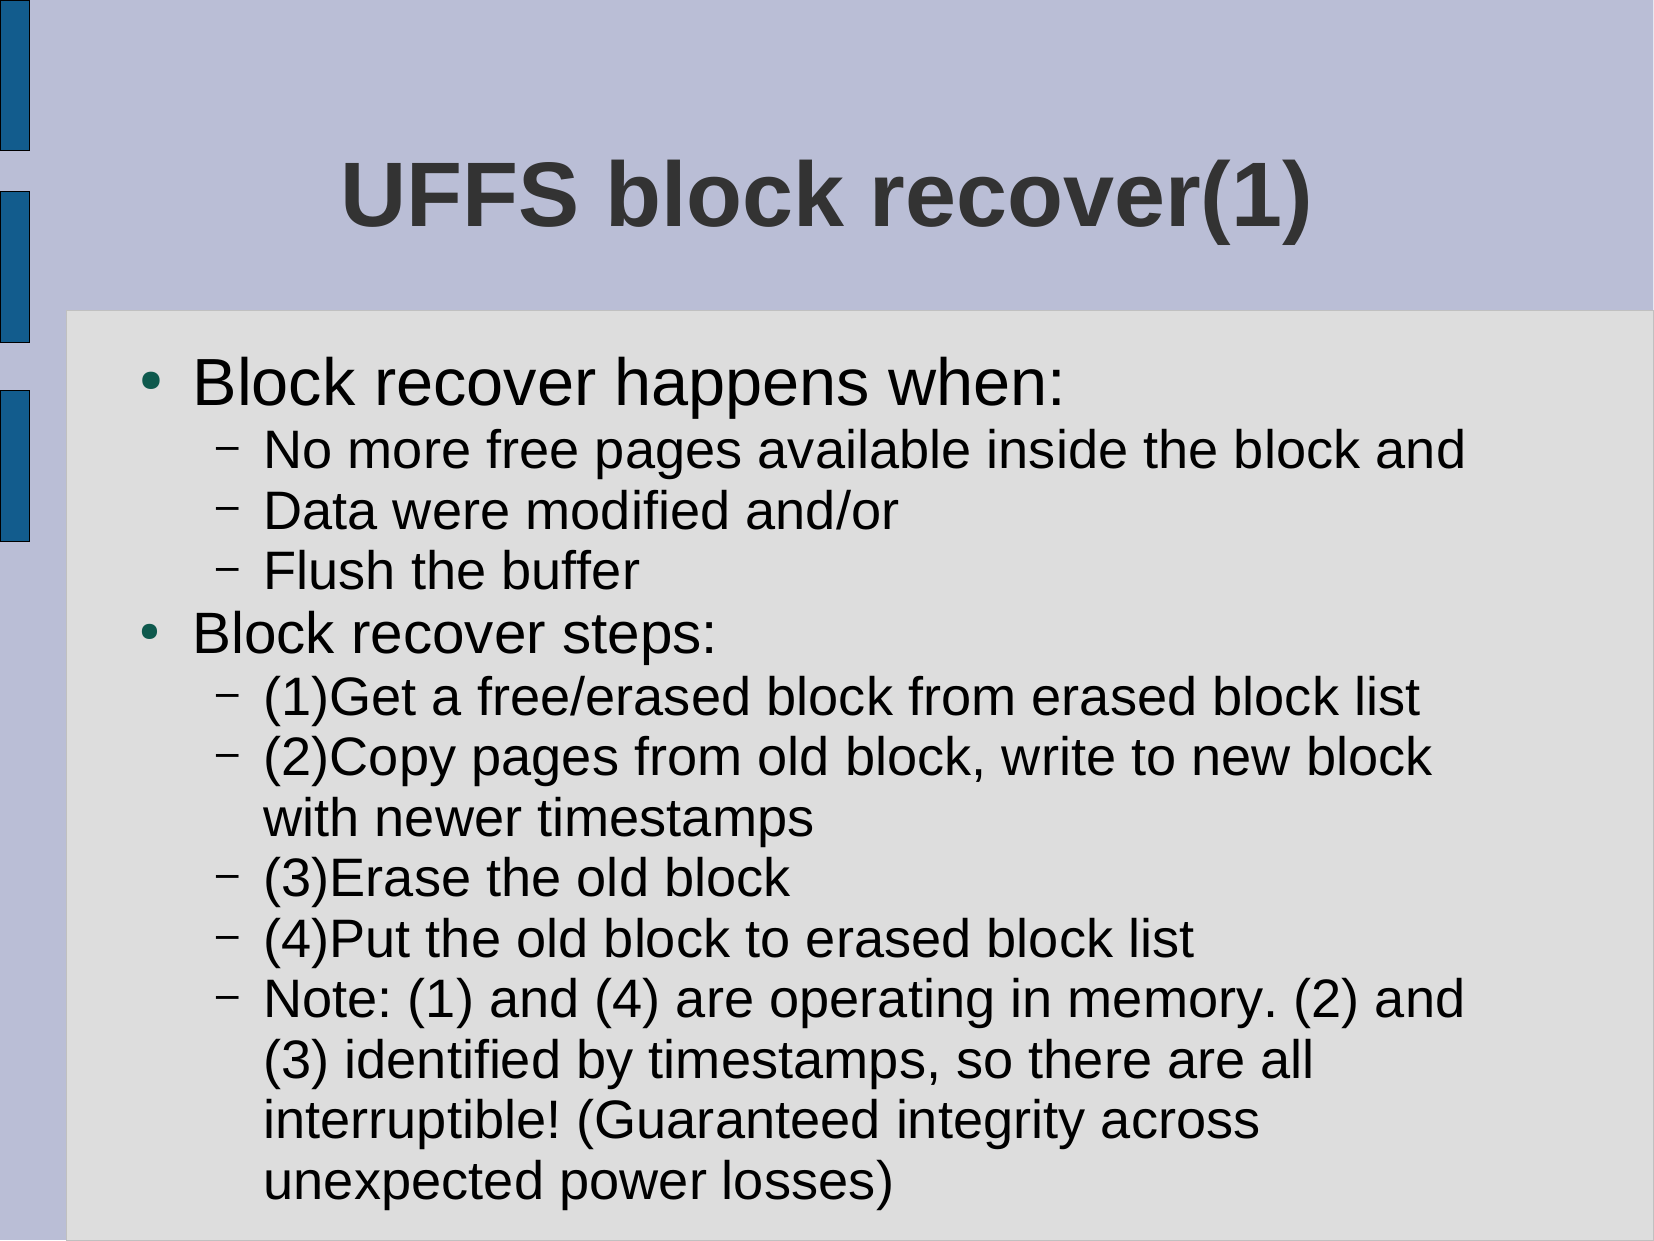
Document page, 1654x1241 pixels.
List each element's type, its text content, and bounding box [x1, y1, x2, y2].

title UFFS block recover(1) [121, 91, 1534, 299]
list Block recover happens when: No more free pages available inside the block and Data were modified and/or Flush the buffer Block recover steps: (1)Get a free/erased block from erased block list (2)Copy pages from old block, write to new block with newer timestamps (3)Erase the old block (4)Put the old block to erased block list Note: (1) and (4) are operating in memory. (2) and (3) identified by timestamps, so there are all interruptible! (Guaranteed integrity across unexpected power losses) [121, 344, 1534, 1211]
